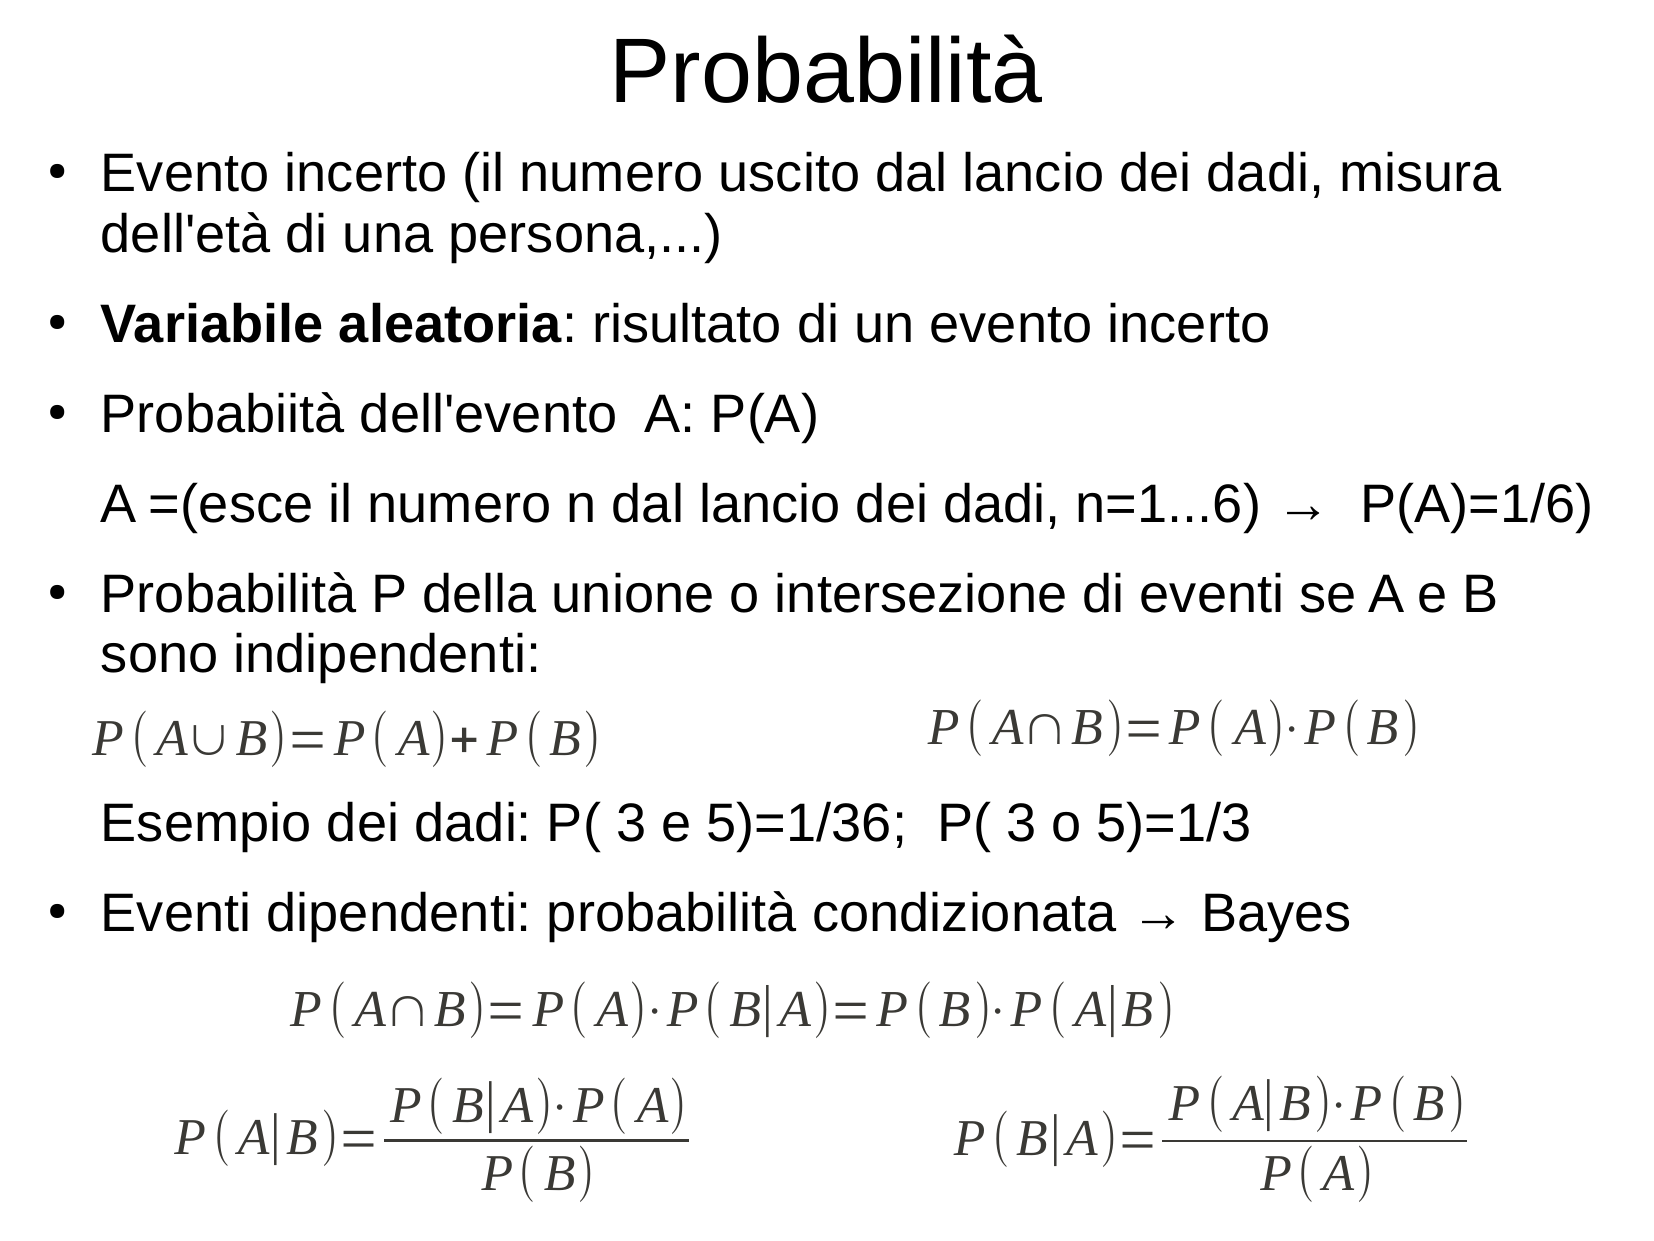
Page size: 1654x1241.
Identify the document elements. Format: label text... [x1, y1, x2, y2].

title Probabilità [82, 0, 1571, 142]
chart [944, 1074, 1476, 1206]
list Evento incerto (il numero uscito dal lancio dei dadi, misura dell'età di una persona,...) Variabile aleatoria: risultato di un evento incerto Probabiità dell'evento A: P(A) A =(esce il numero n dal lancio dei dadi, n=1...6) → P(A)=1/6) Probabilità P della unione o intersezione di eventi se A e B sono indipendenti: Esempio dei dadi: P( 3 e 5)=1/36; P( 3 o 5)=1/3 Eventi dipendenti: probabilità condizionata → Bayes [30, 142, 1621, 1147]
chart [918, 696, 1426, 759]
chart [165, 1074, 698, 1206]
chart [82, 708, 608, 771]
chart [772, 593, 891, 653]
chart [280, 979, 1182, 1043]
